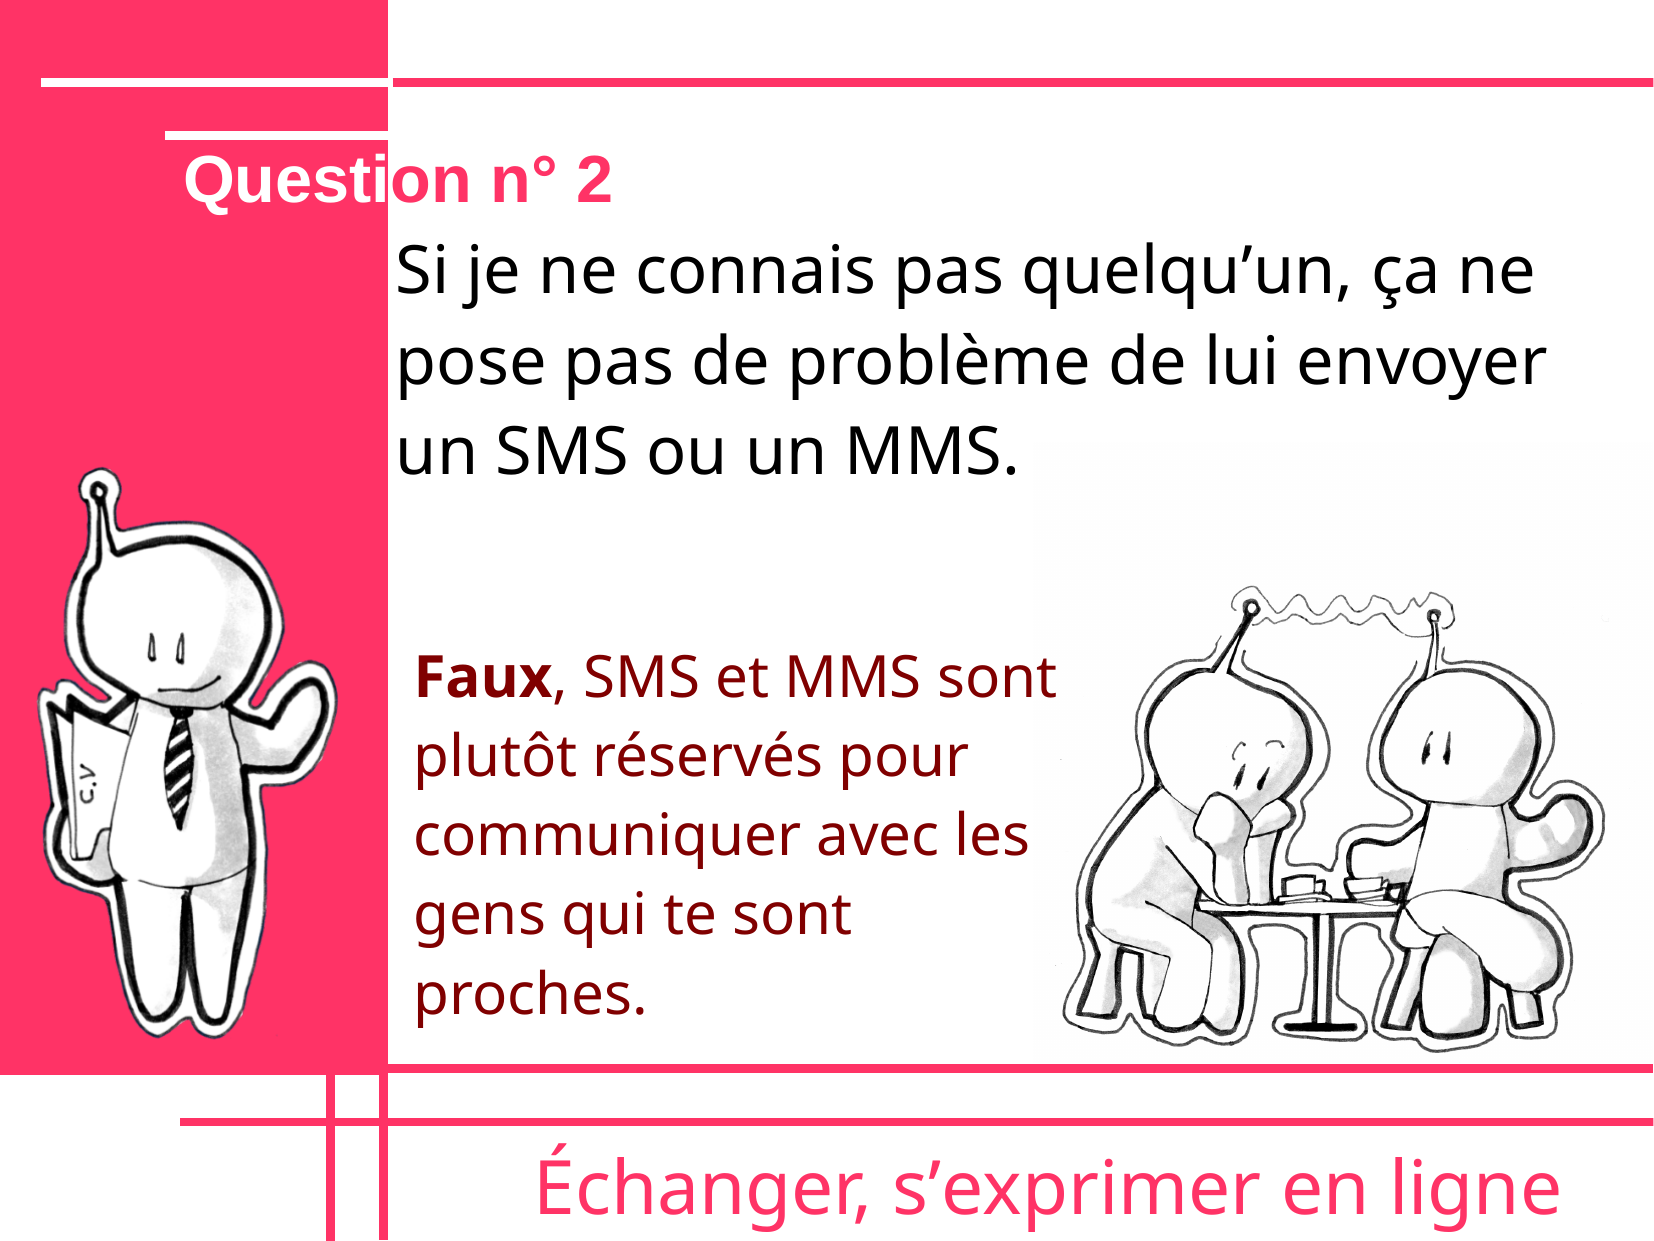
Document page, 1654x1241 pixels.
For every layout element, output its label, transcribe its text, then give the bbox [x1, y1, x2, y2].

text_box [0, 0, 379, 1064]
text_box Faux, SMS et MMS sont plutôt réservés pour communiquer avec les gens qui te sont proches. [413, 634, 1063, 1004]
text_box Question n° 2 [183, 141, 1424, 217]
text_box Échanger, sʼexprimer en ligne [472, 1133, 1625, 1223]
picture [1033, 442, 1654, 1063]
text_box Si je ne connais pas quelquʼun, ça ne pose pas de problème de lui envoyer un SMS ou un MMS. [395, 222, 1636, 458]
picture [0, 460, 358, 1063]
